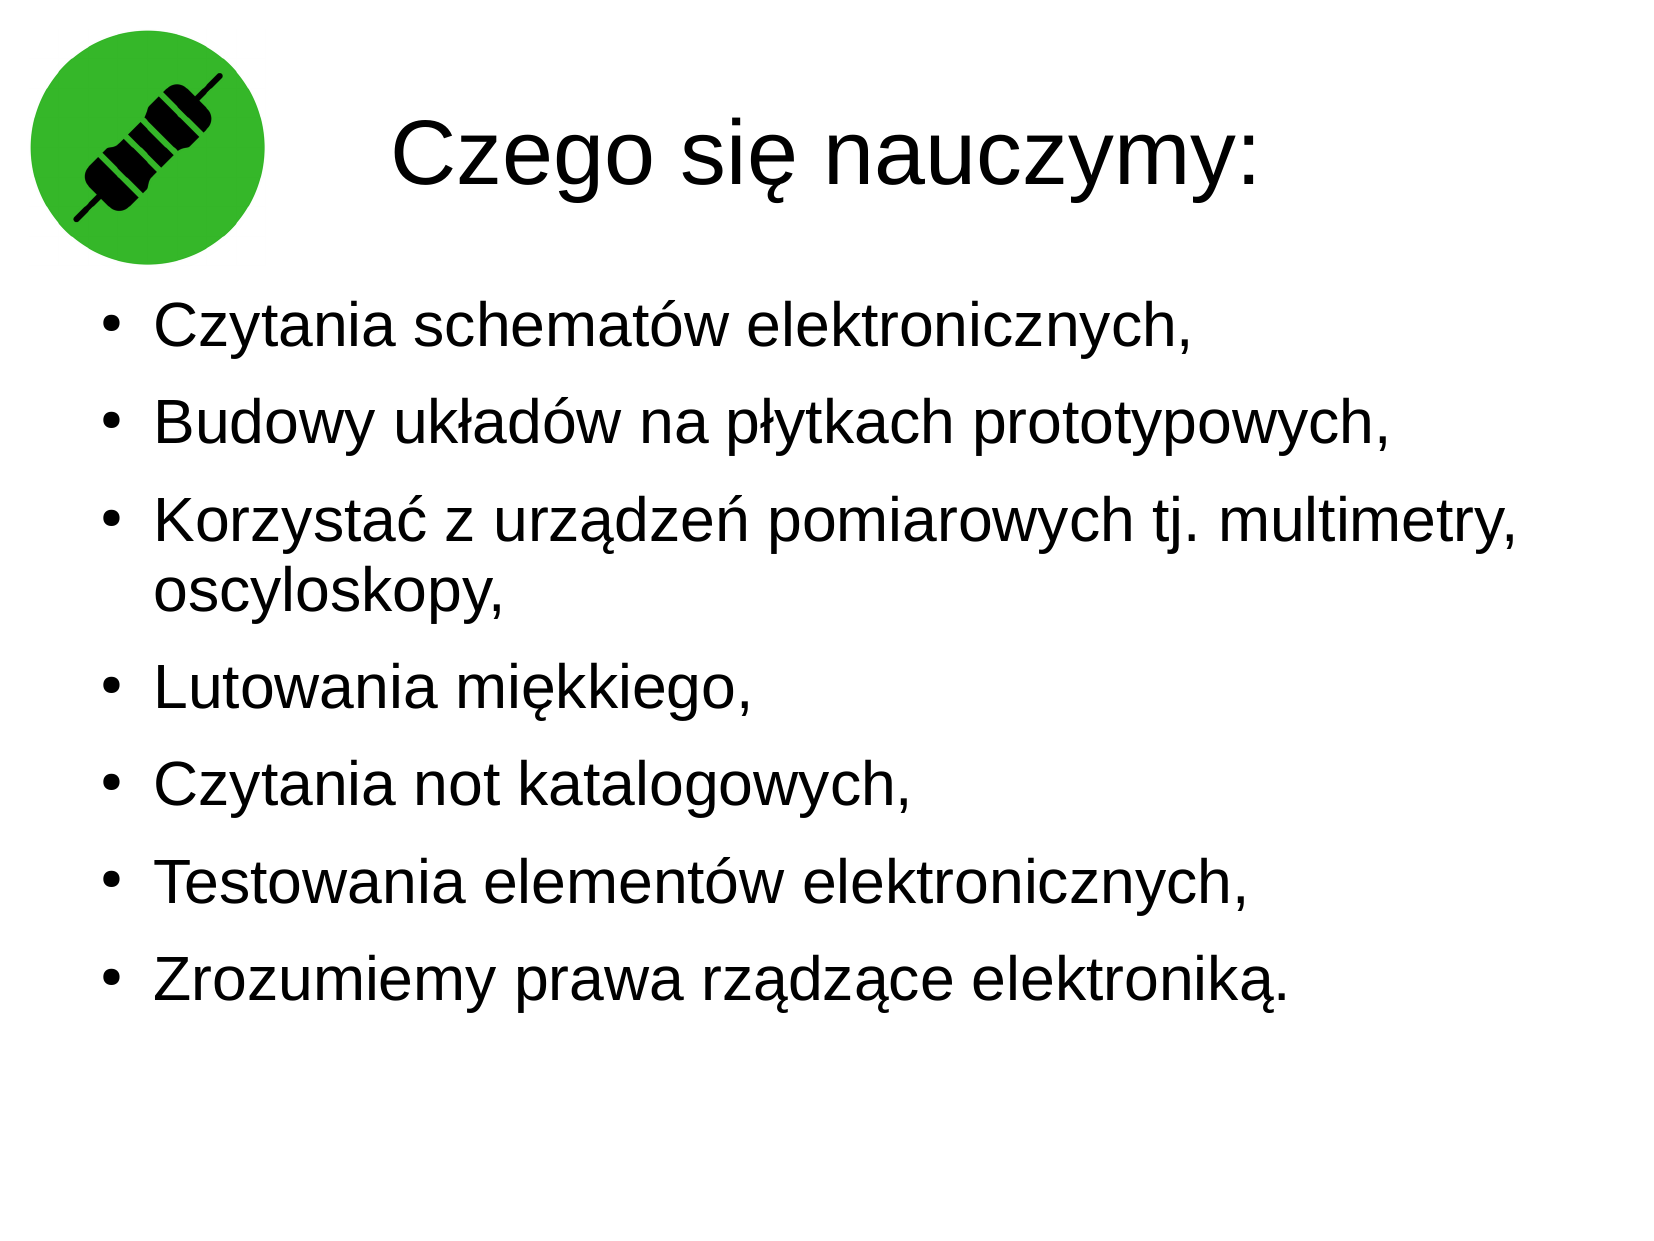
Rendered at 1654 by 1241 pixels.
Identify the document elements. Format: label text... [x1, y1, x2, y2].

title Czego się nauczymy: [266, 49, 1571, 257]
list Czytania schematów elektronicznych, Budowy układów na płytkach prototypowych, Korzystać z urządzeń pomiarowych tj. multimetry, oscyloskopy, Lutowania miękkiego, Czytania not katalogowych, Testowania elementów elektronicznych, Zrozumiemy prawa rządzące elektroniką. [82, 290, 1571, 1012]
picture [29, 29, 266, 266]
